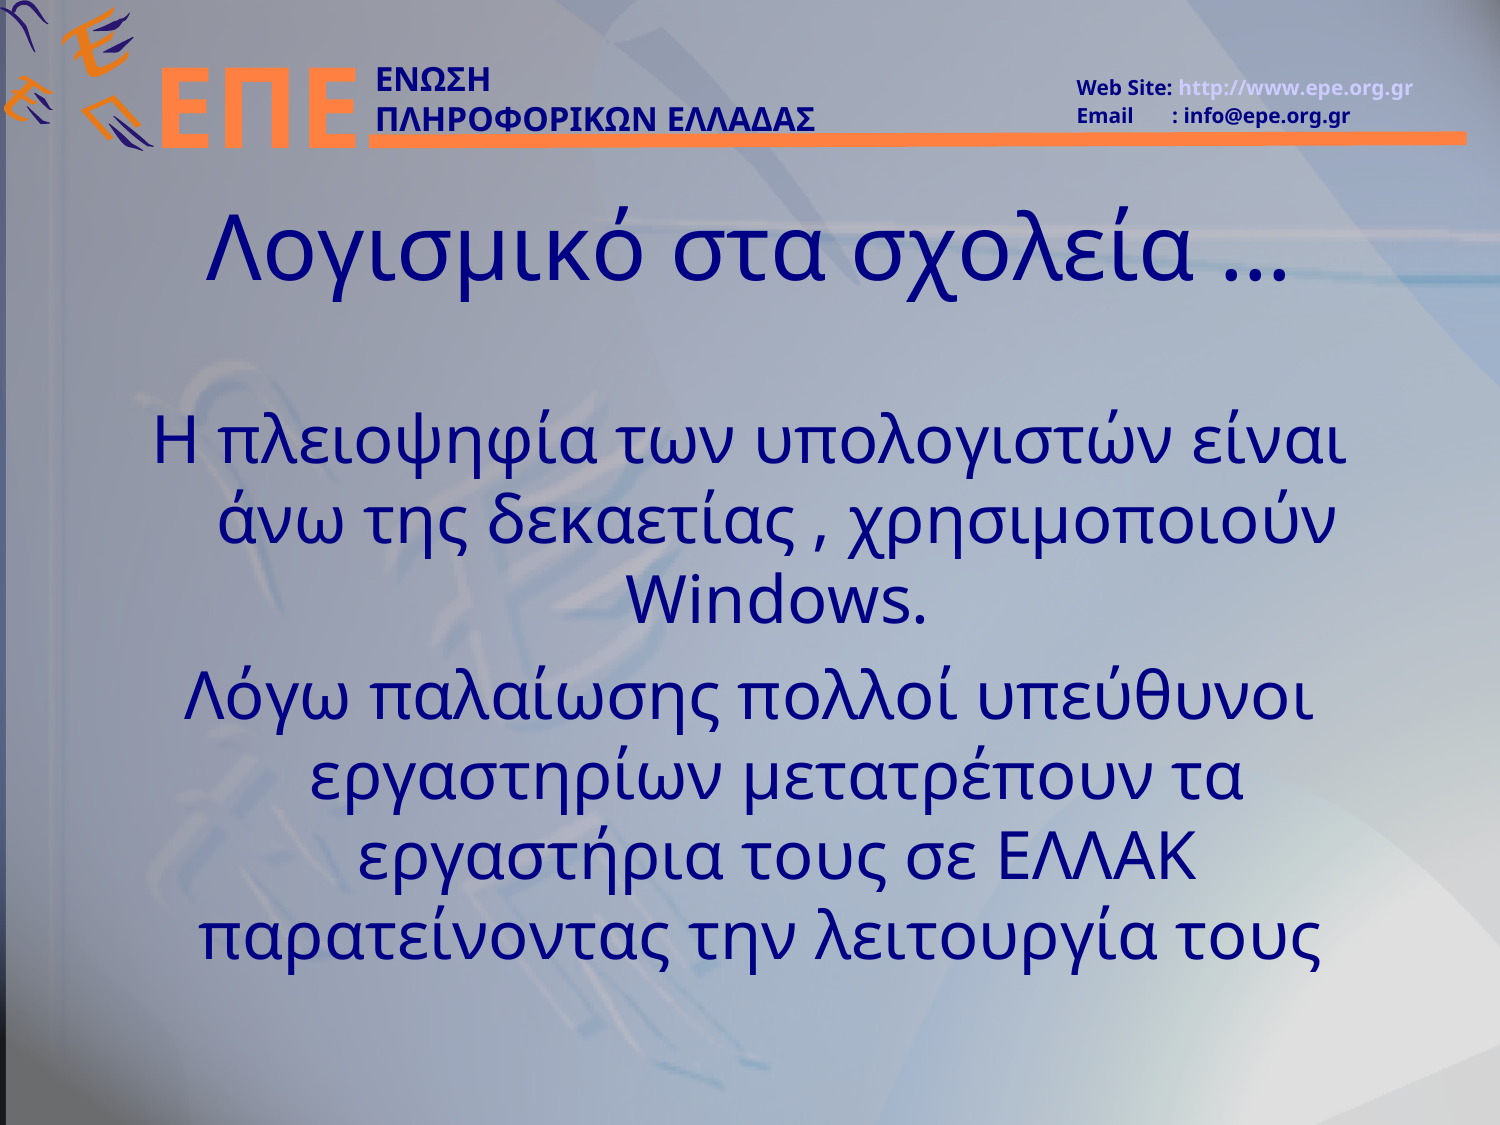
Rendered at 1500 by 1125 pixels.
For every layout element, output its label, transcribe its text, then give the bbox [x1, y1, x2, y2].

title Λογισμικό στα σχολεία ... [112, 71, 1388, 261]
text_box [0, 261, 1500, 1033]
